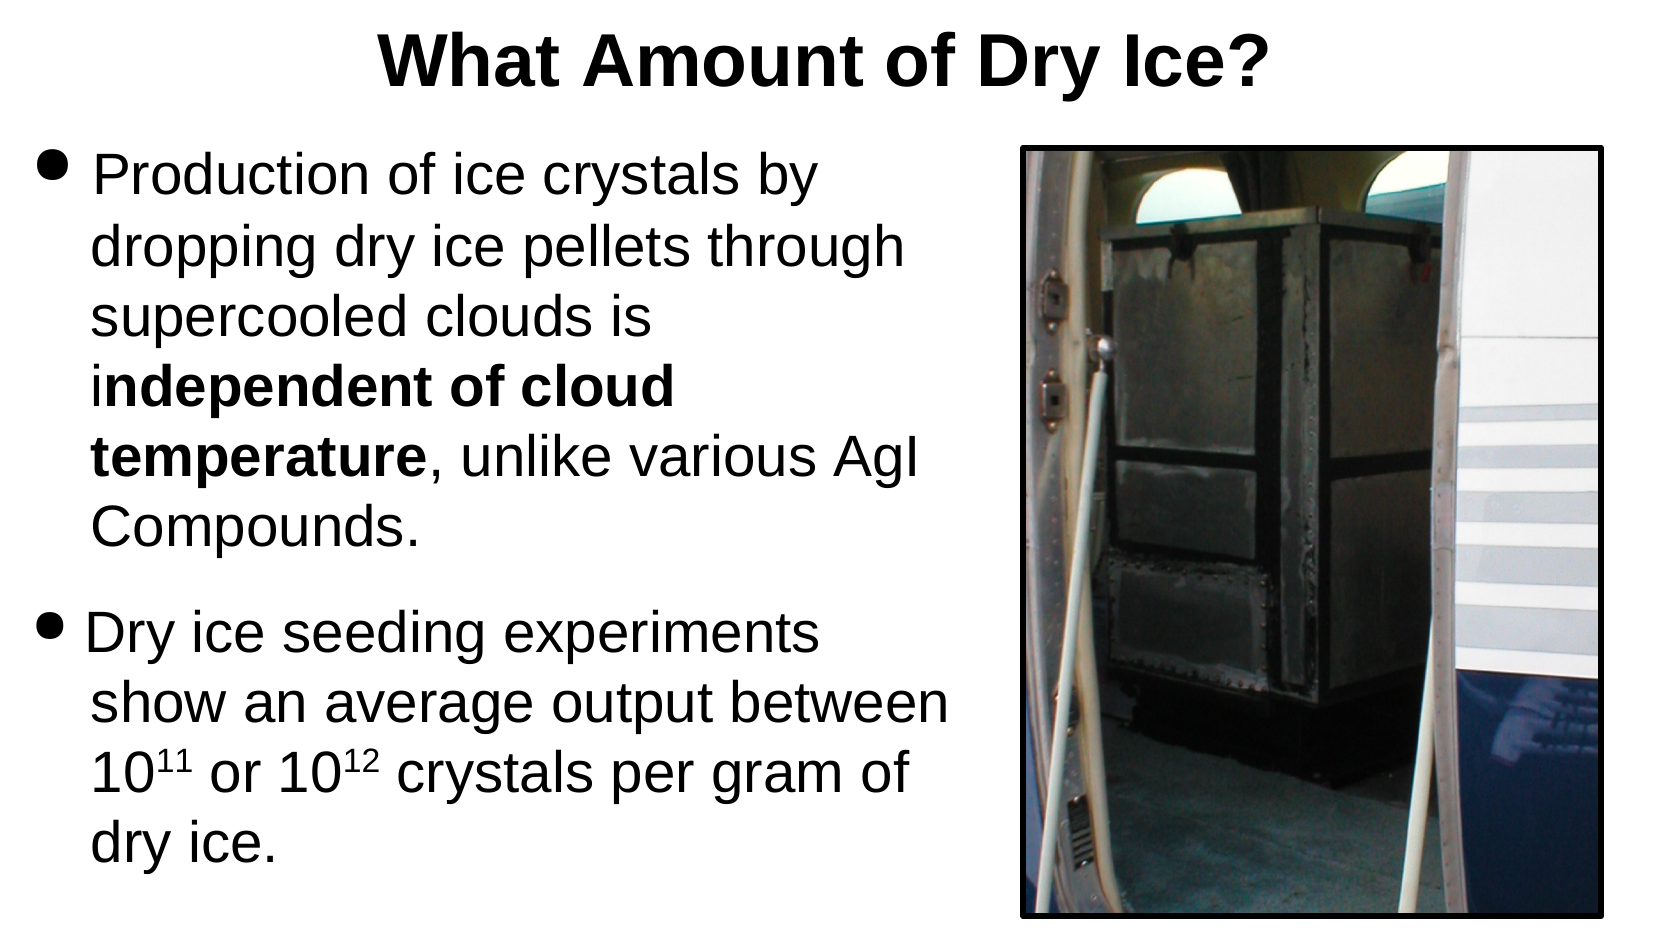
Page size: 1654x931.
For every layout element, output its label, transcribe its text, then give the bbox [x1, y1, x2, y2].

title What Amount of Dry Ice? [0, 5, 1654, 107]
text_box Production of ice crystals by dropping dry ice pellets through supercooled clouds is independent of cloud temperature, unlike various AgI Compounds. Dry ice seeding experiments show an average output between 1011 or 1012 crystals per gram of dry ice. [7, 120, 975, 882]
picture [1026, 150, 1599, 914]
